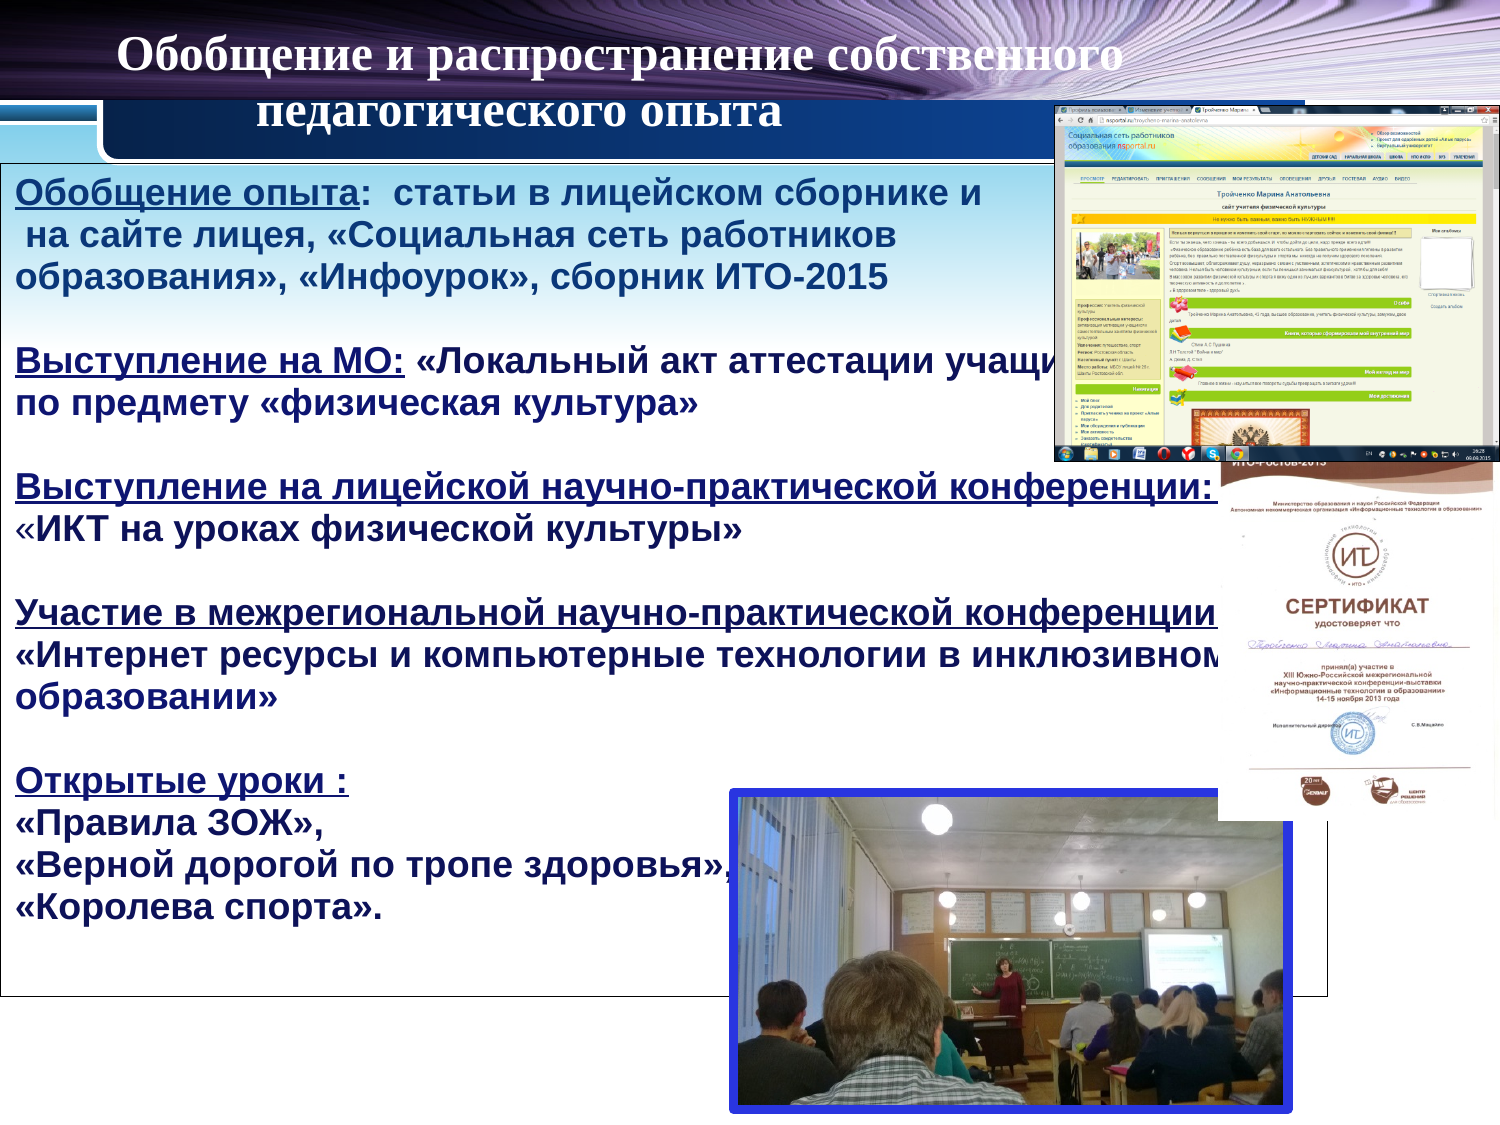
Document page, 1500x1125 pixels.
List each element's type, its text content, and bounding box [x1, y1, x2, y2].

text_box Обобщение и распространение собственного педагогического опыта [41, 19, 1199, 156]
picture [0, 0, 1500, 100]
text_box Обобщение опыта: статьи в лицейском сборнике и на сайте лицея, «Социальная сеть работников образования», «Инфоурок», сборник ИТО-2015 Выступление на МО: «Локальный акт аттестации учащихся » по предмету «физическая культура» Выступление на лицейской научно-практической конференции: «ИКТ на уроках физической культуры» Участие в межрегиональной научно-практической конференции : «Интернет ресурсы и компьютерные технологии в инклюзивном образовании» Открытые уроки : «Правила ЗОЖ», «Верной дорогой по тропе здоровья», «Королева спорта». [0, 163, 1218, 997]
picture [738, 105, 1500, 1105]
